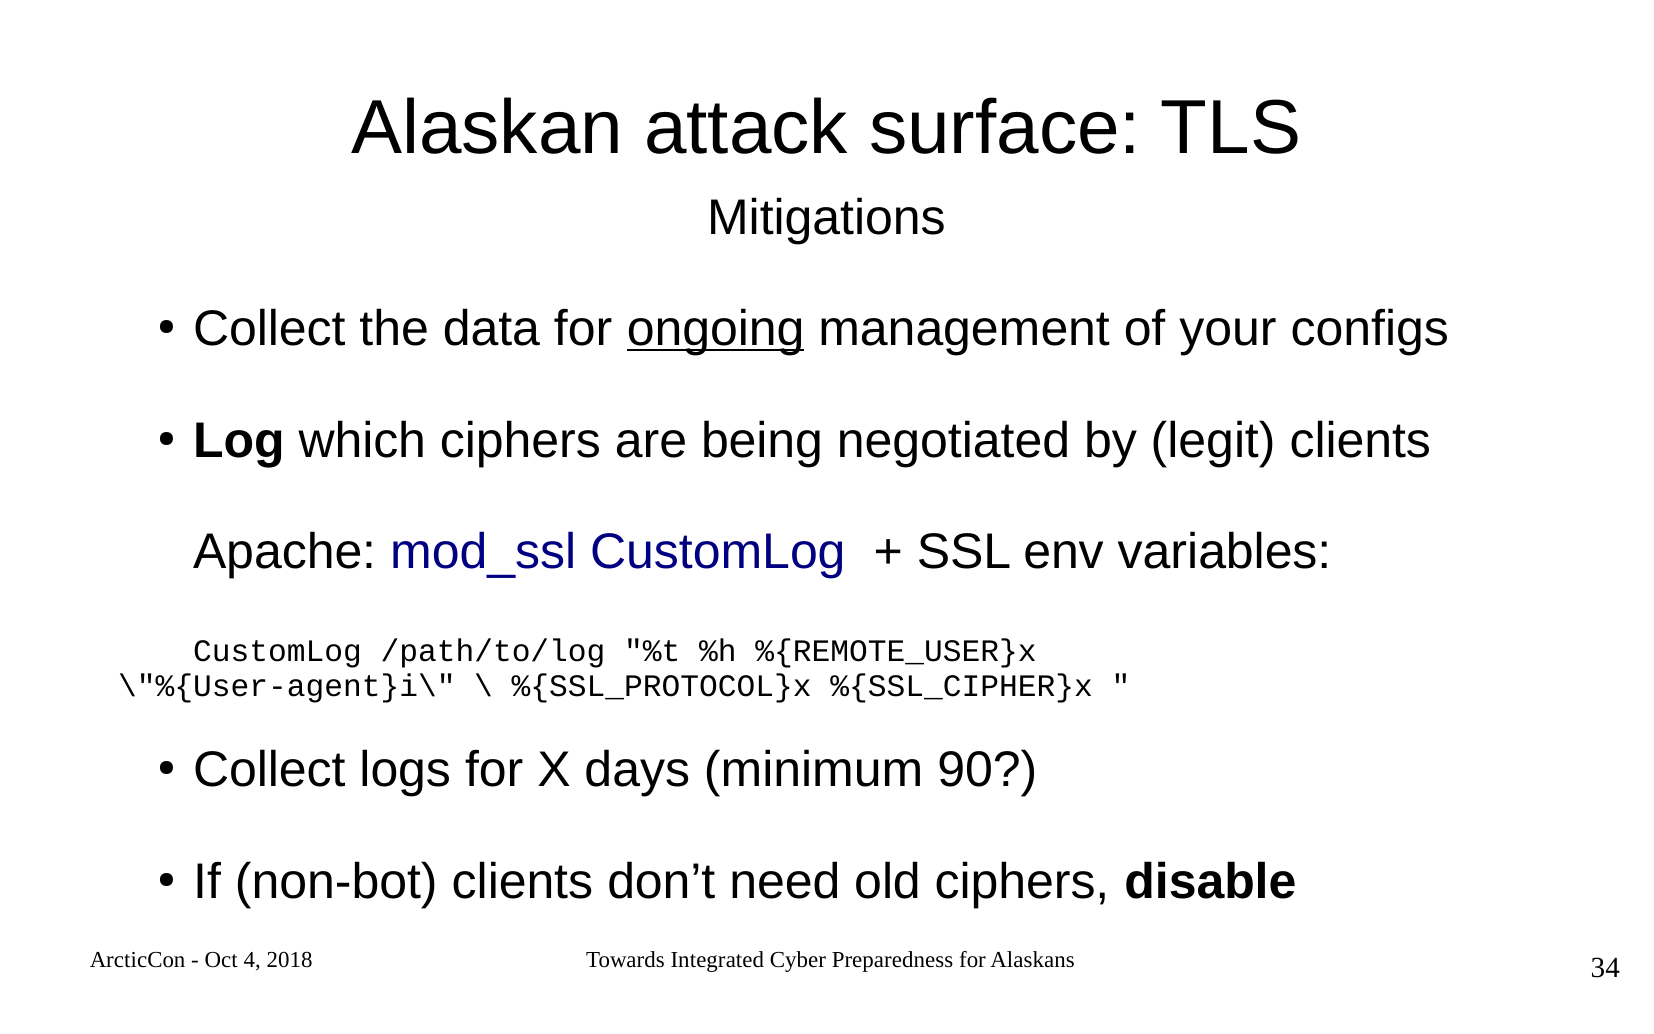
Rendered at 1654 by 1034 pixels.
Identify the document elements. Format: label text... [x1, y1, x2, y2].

text_box <number> [1560, 951, 1621, 1023]
subtitle Mitigations Collect the data for ongoing management of your configs Log which ciphers are being negotiated by (legit) clients Apache: mod_ssl CustomLog + SSL env variables: CustomLog /path/to/log "%t %h %{REMOTE_USER}x \"%{User-agent}i\" \ %{SSL_PROTOCOL}x %{SSL_CIPHER}x " Collect logs for X days (minimum 90?) If (non-bot) clients don’t need old ciphers, disable [82, 189, 1571, 980]
title Alaskan attack surface: TLS [82, 41, 1571, 189]
